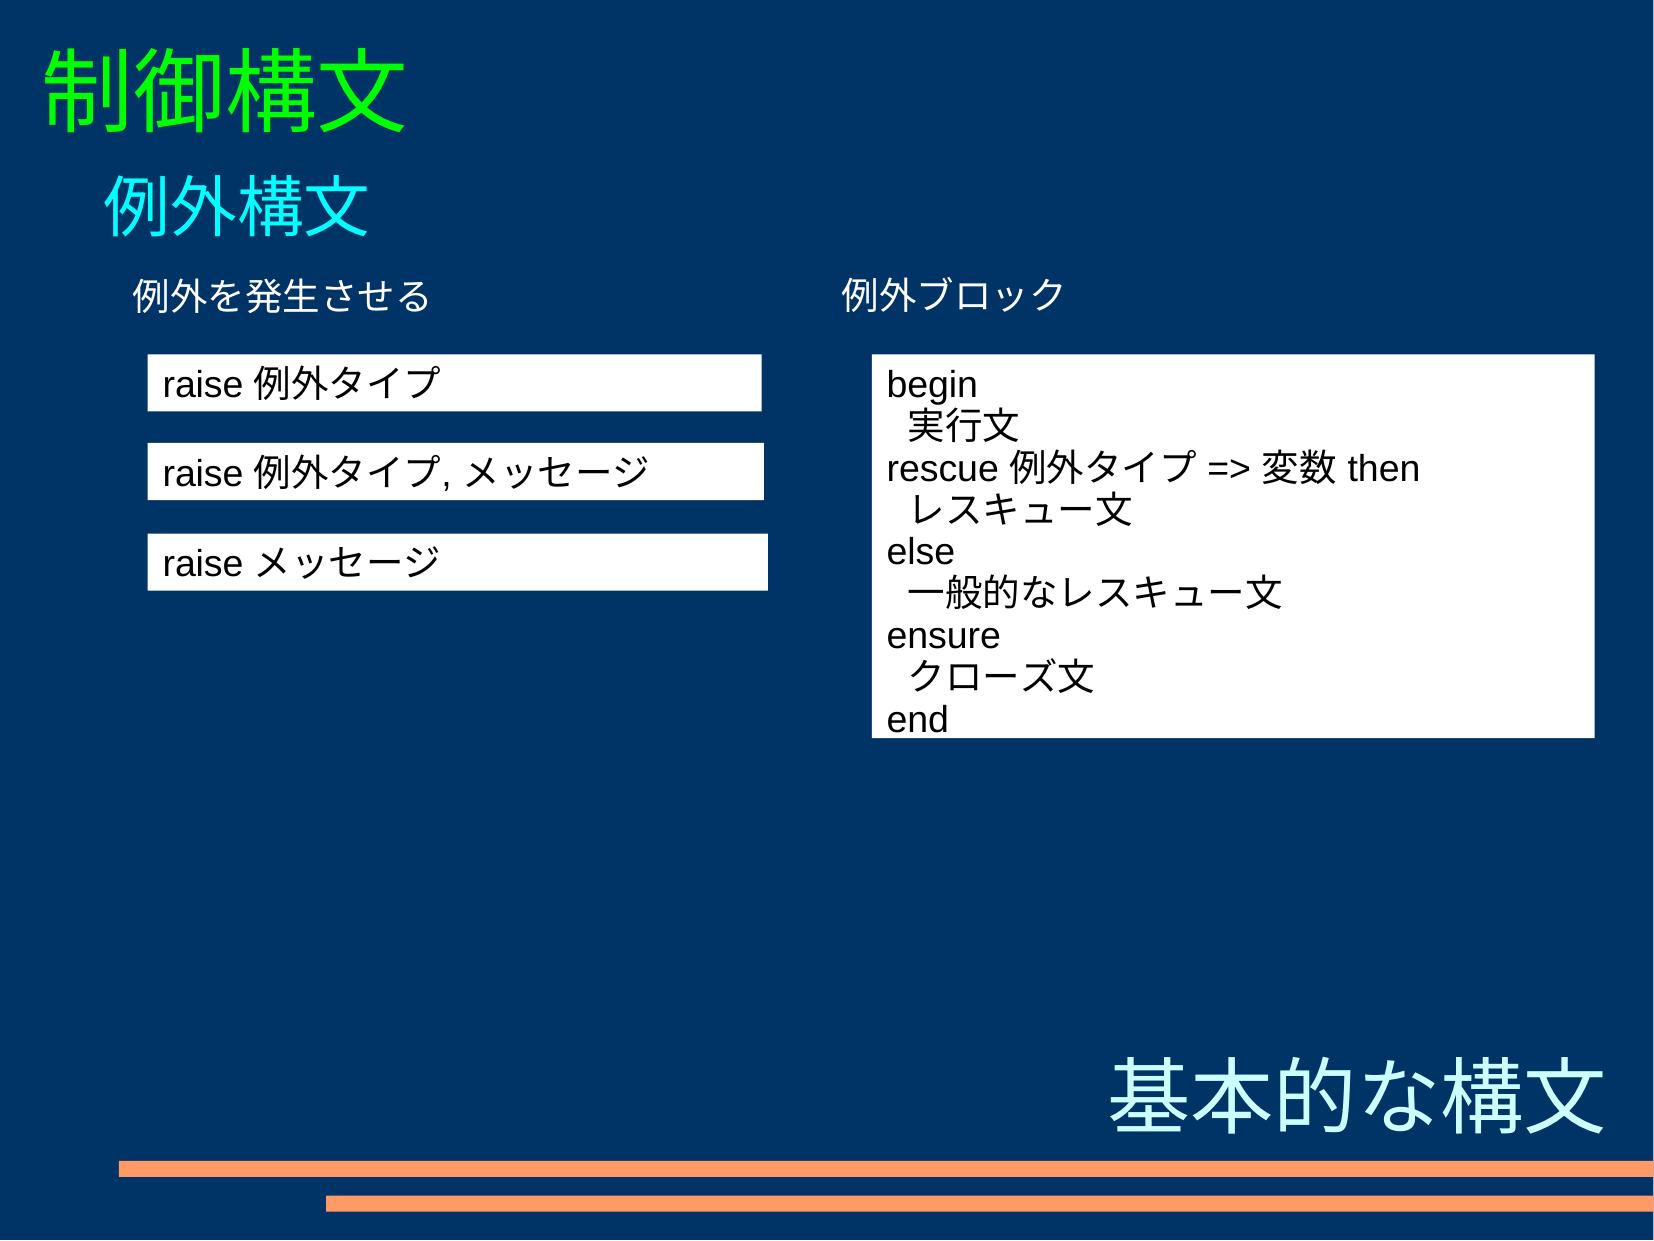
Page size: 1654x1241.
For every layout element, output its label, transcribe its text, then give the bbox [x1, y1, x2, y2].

text_box 例外ブロック [826, 265, 1241, 331]
text_box 基本的な構文 [1092, 1039, 1647, 1138]
text_box 制御構文 [27, 29, 444, 137]
text_box raise メッセージ [147, 533, 768, 591]
text_box 例外を発生させる [118, 265, 532, 331]
text_box raise 例外タイプ [147, 354, 762, 412]
text_box begin 実行文 rescue 例外タイプ => 変数 then レスキュー文 else 一般的なレスキュー文 ensure クローズ文 end [871, 354, 1595, 739]
text_box 例外構文 [88, 159, 486, 250]
text_box raise 例外タイプ, メッセージ [147, 442, 764, 501]
